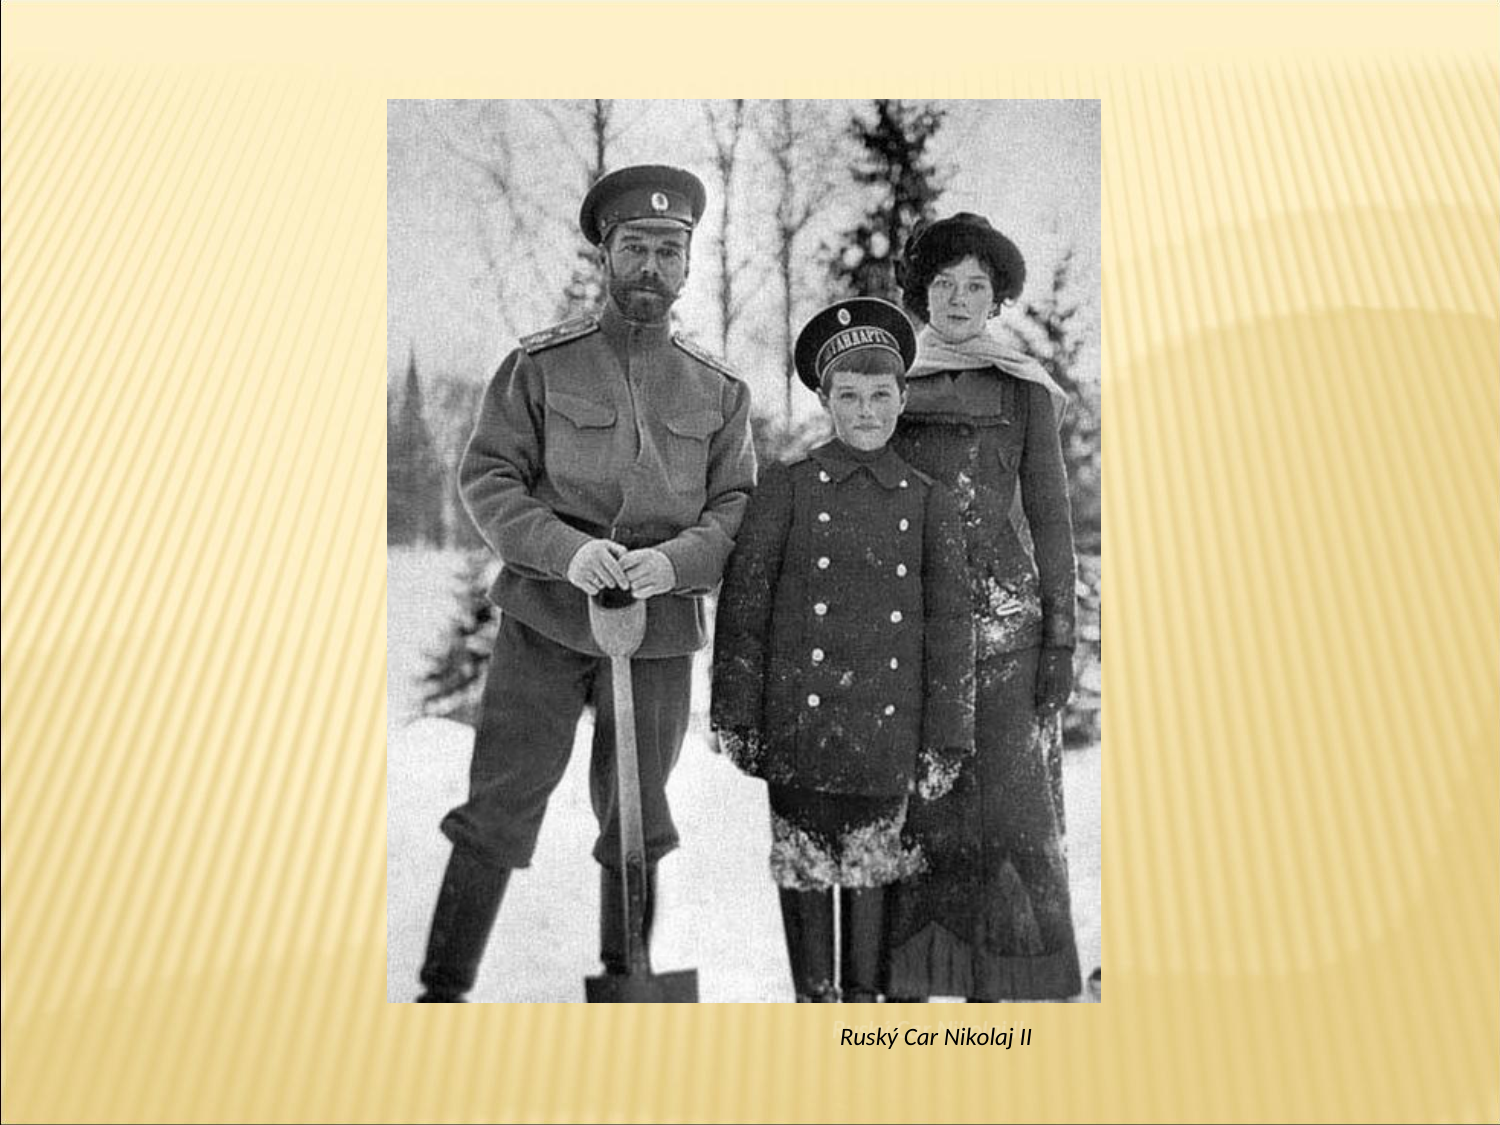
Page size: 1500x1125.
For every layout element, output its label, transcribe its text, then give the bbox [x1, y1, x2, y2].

text_box Ruský Car Nikolaj II [825, 1012, 1263, 1058]
picture [0, 0, 1500, 1125]
